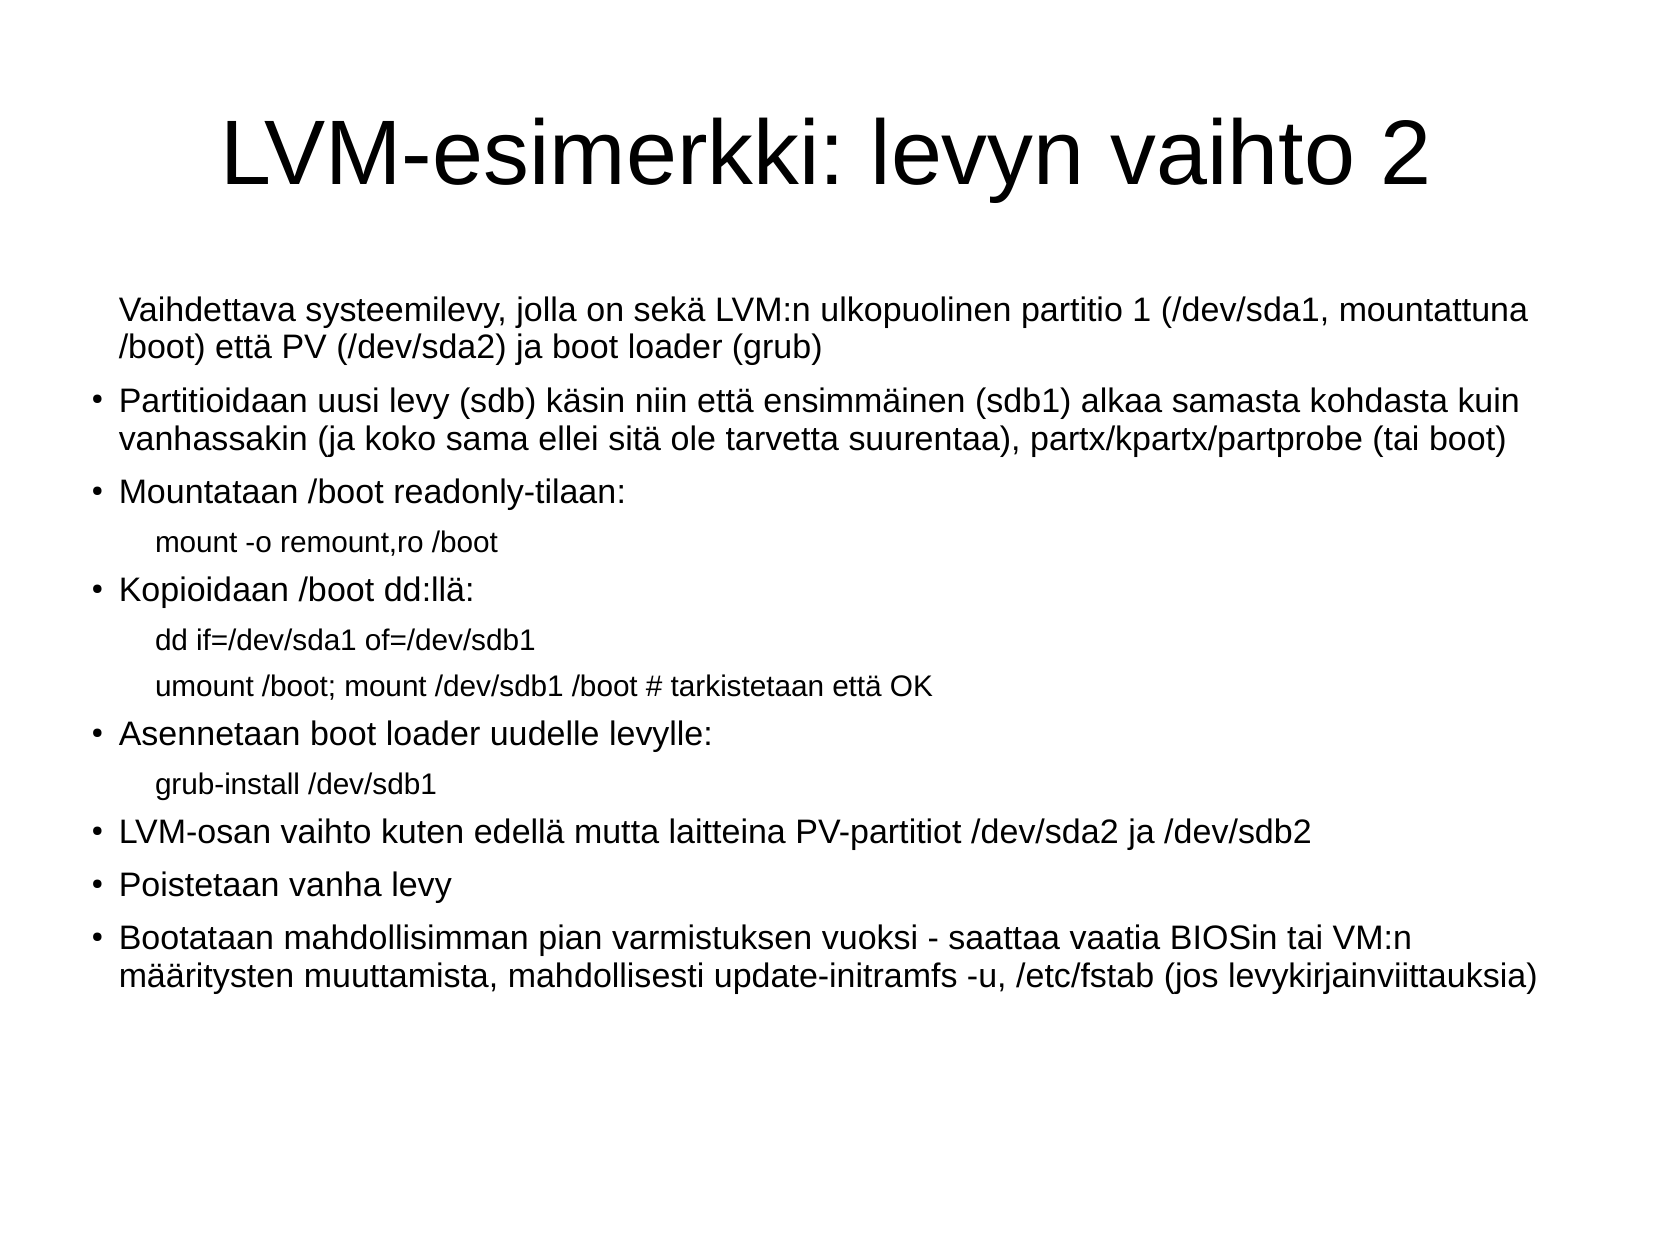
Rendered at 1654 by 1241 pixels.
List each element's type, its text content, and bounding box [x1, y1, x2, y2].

list Vaihdettava systeemilevy, jolla on sekä LVM:n ulkopuolinen partitio 1 (/dev/sda1, mountattuna /boot) että PV (/dev/sda2) ja boot loader (grub) Partitioidaan uusi levy (sdb) käsin niin että ensimmäinen (sdb1) alkaa samasta kohdasta kuin vanhassakin (ja koko sama ellei sitä ole tarvetta suurentaa), partx/kpartx/partprobe (tai boot) Mountataan /boot readonly-tilaan: mount -o remount,ro /boot Kopioidaan /boot dd:llä: dd if=/dev/sda1 of=/dev/sdb1 umount /boot; mount /dev/sdb1 /boot # tarkistetaan että OK Asennetaan boot loader uudelle levylle: grub-install /dev/sdb1 LVM-osan vaihto kuten edellä mutta laitteina PV-partitiot /dev/sda2 ja /dev/sdb2 Poistetaan vanha levy Bootataan mahdollisimman pian varmistuksen vuoksi - saattaa vaatia BIOSin tai VM:n määritysten muuttamista, mahdollisesti update-initramfs -u, /etc/fstab (jos levykirjainviittauksia) [82, 290, 1571, 1010]
title LVM-esimerkki: levyn vaihto 2 [82, 49, 1571, 257]
